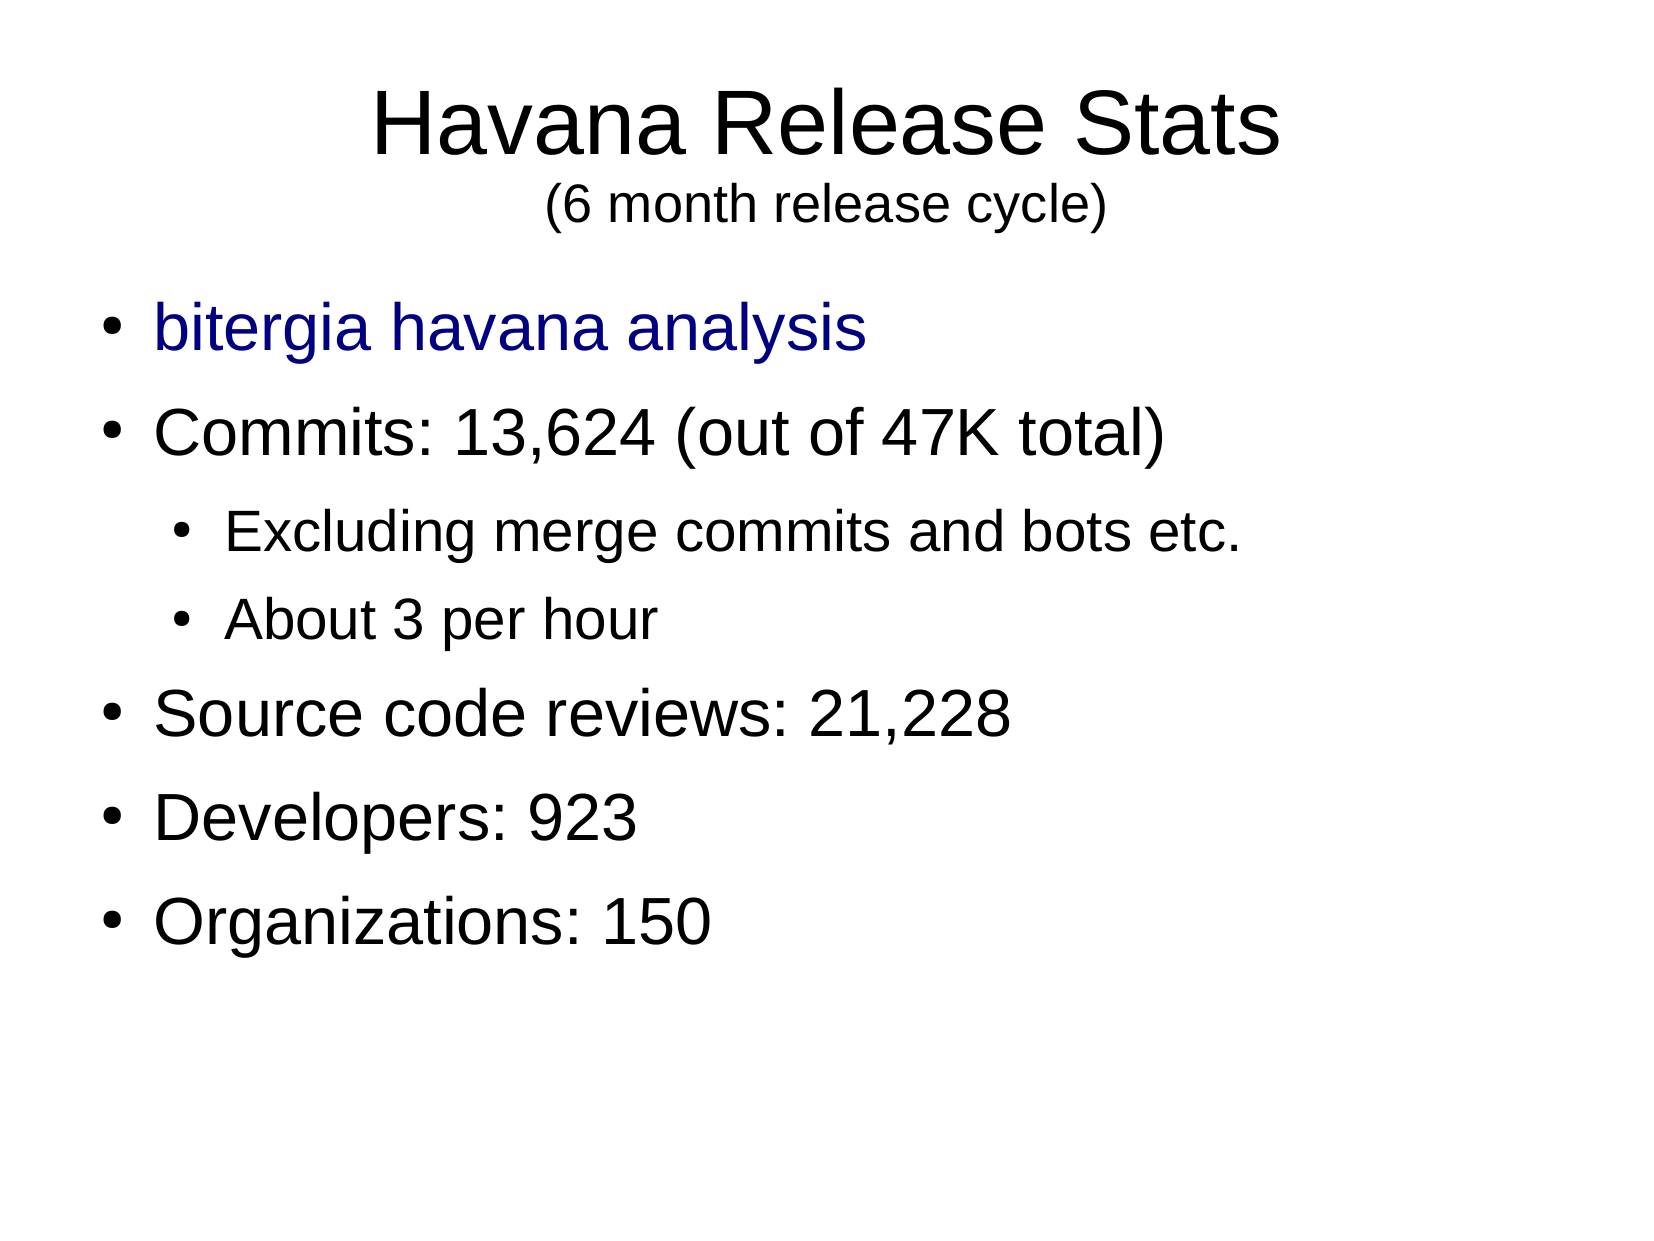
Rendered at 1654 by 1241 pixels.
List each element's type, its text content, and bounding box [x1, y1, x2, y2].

list bitergia havana analysis Commits: 13,624 (out of 47K total) Excluding merge commits and bots etc. About 3 per hour Source code reviews: 21,228 Developers: 923 Organizations: 150 [82, 290, 1571, 1109]
title Havana Release Stats (6 month release cycle) [82, 49, 1571, 257]
